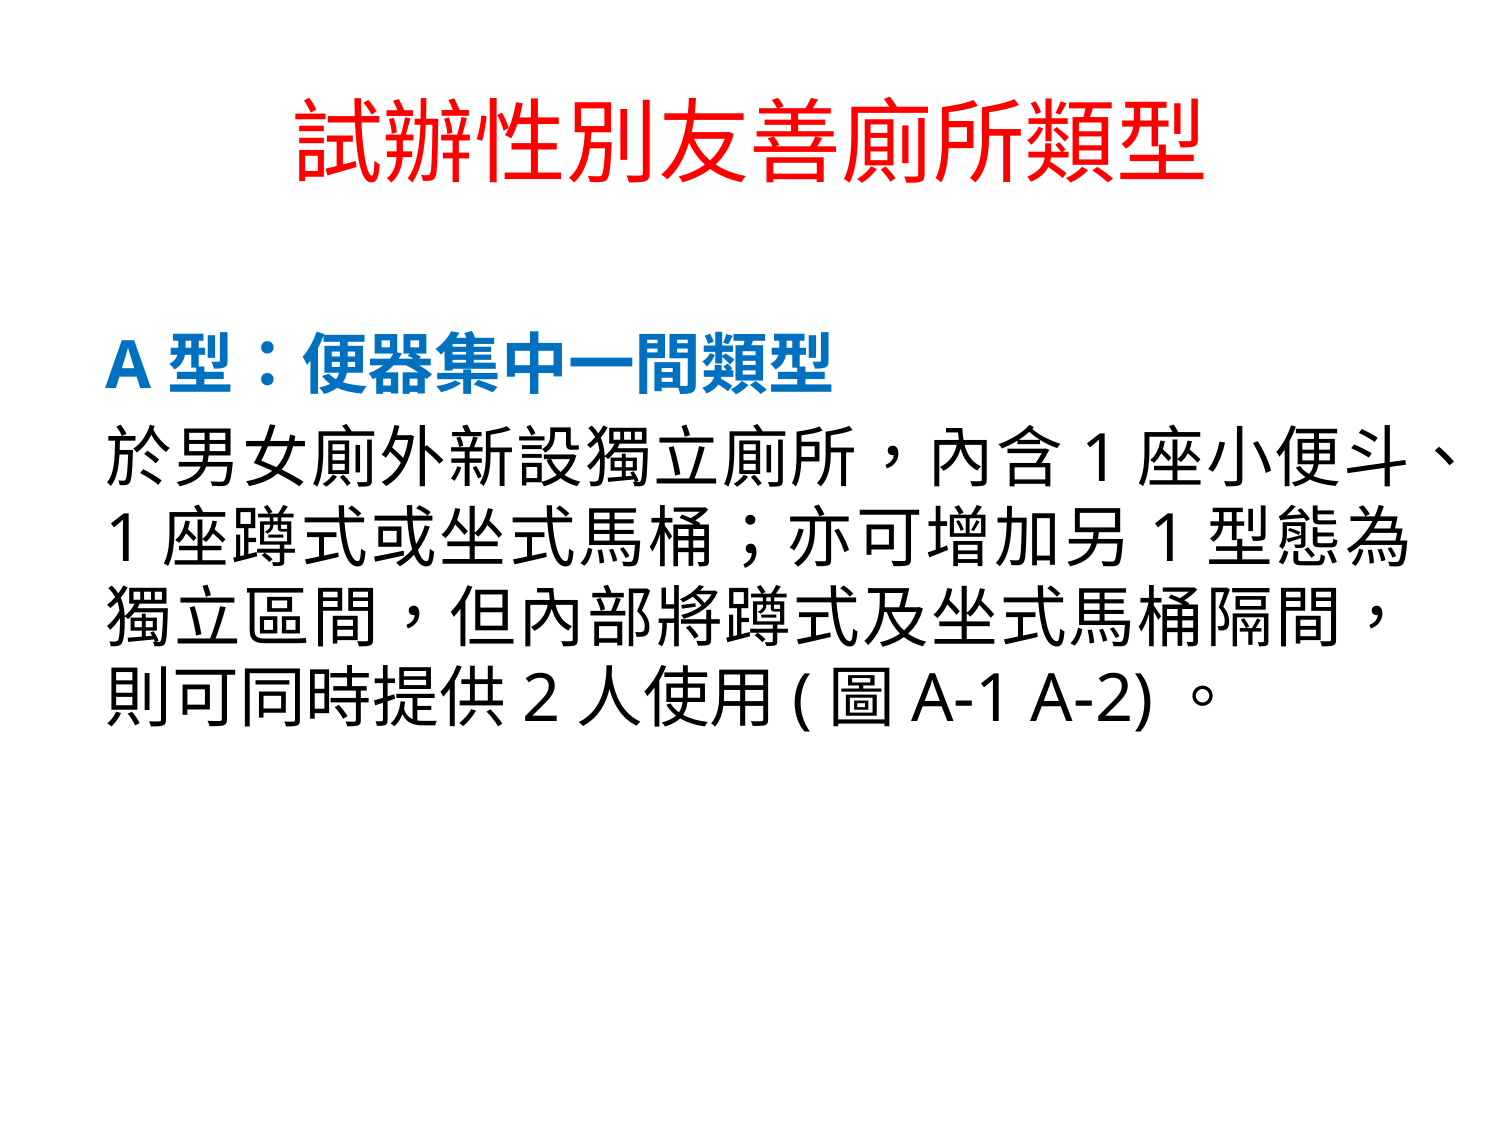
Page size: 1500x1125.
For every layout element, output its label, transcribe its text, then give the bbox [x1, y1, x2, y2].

text_box A型：便器集中一間類型 於男女廁外新設獨立廁所，內含1座小便斗、1座蹲式或坐式馬桶；亦可增加另1型態為獨立區間，但內部將蹲式及坐式馬桶隔間，則可同時提供2人使用(圖A-1 A-2)。 [90, 314, 1438, 747]
title 試辦性別友善廁所類型 [75, 45, 1426, 233]
